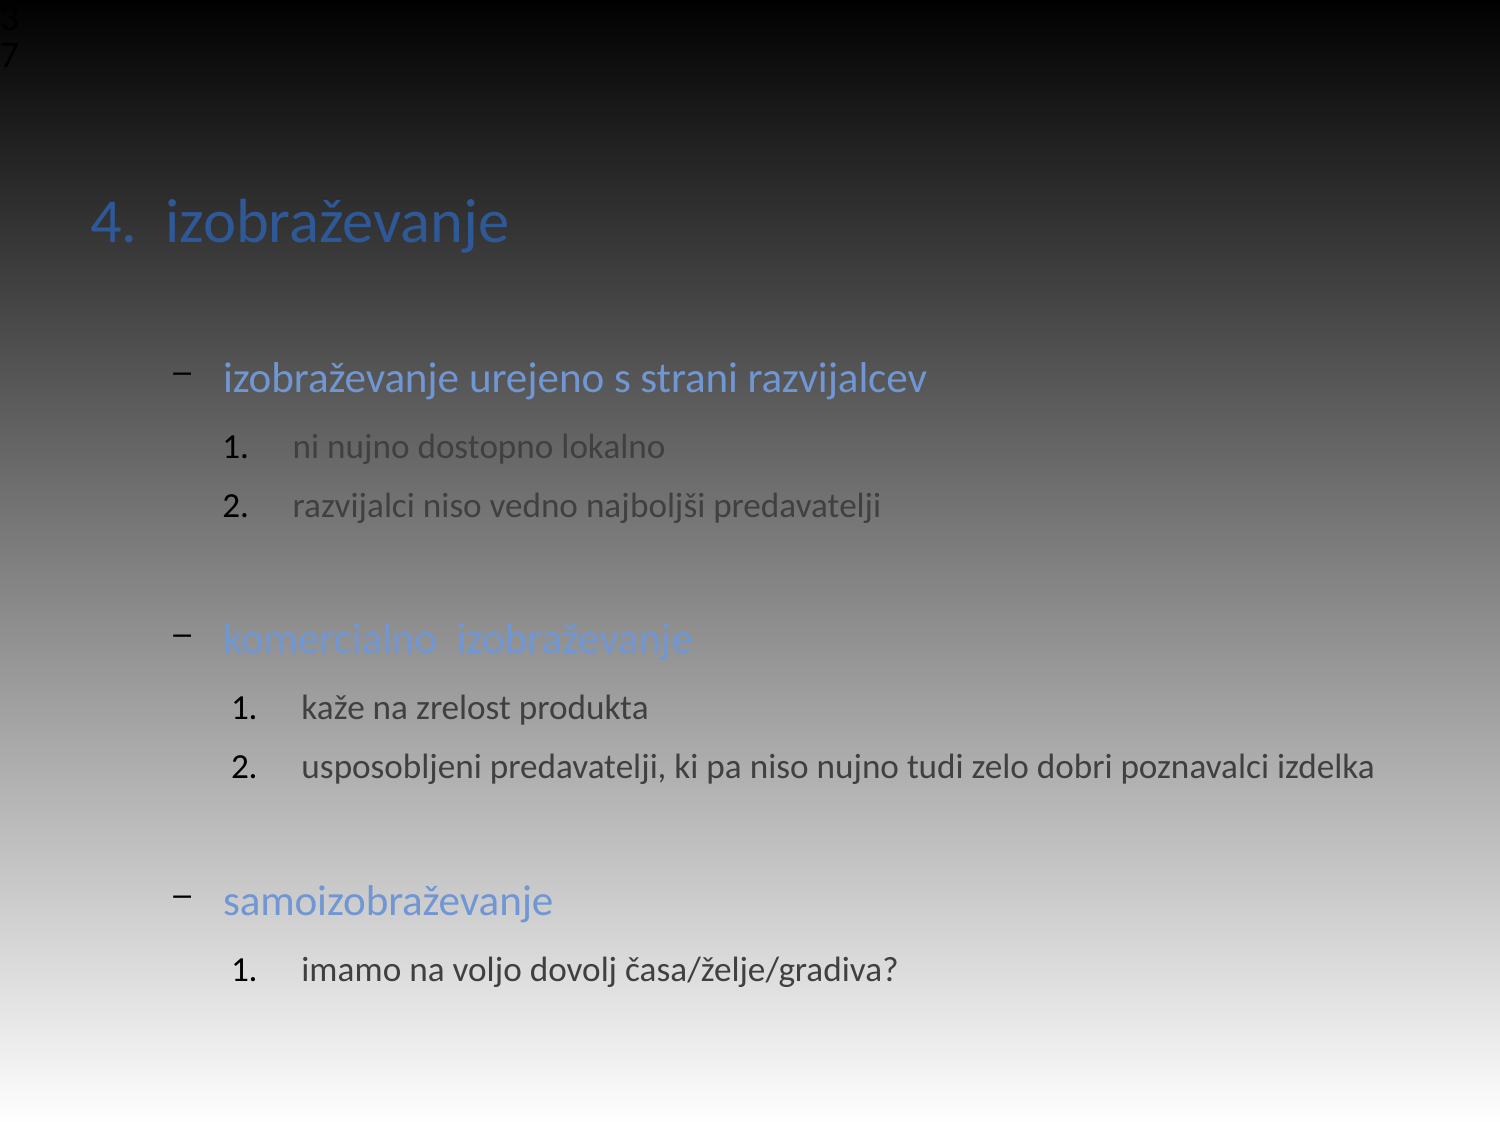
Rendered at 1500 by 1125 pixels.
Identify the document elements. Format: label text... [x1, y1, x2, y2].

list izobraževanje urejeno s strani razvijalcev ni nujno dostopno lokalno razvijalci niso vedno najboljši predavatelji komercialno izobraževanje kaže na zrelost produkta usposobljeni predavatelji, ki pa niso nujno tudi zelo dobri poznavalci izdelka samoizobraževanje imamo na voljo dovolj časa/želje/gradiva? [75, 262, 1425, 1005]
title 4. izobraževanje [75, 0, 1425, 262]
